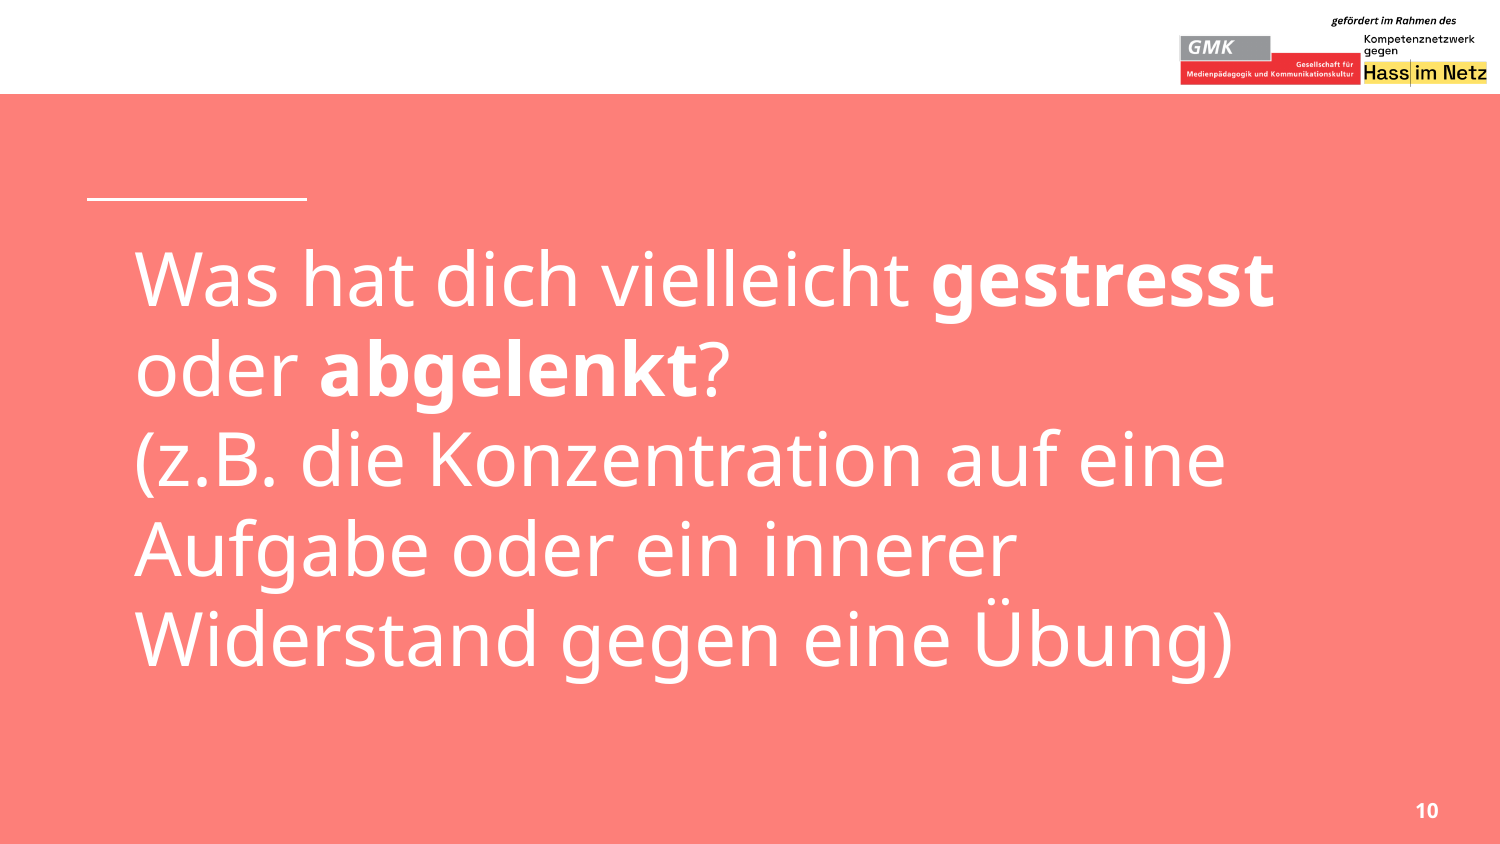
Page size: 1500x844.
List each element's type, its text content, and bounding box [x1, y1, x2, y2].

title Was hat dich vielleicht gestresst oder abgelenkt? (z.B. die Konzentration auf eine Aufgabe oder ein innerer Widerstand gegen eine Übung) [119, 216, 1381, 466]
text_box 10 [1400, 779, 1491, 844]
